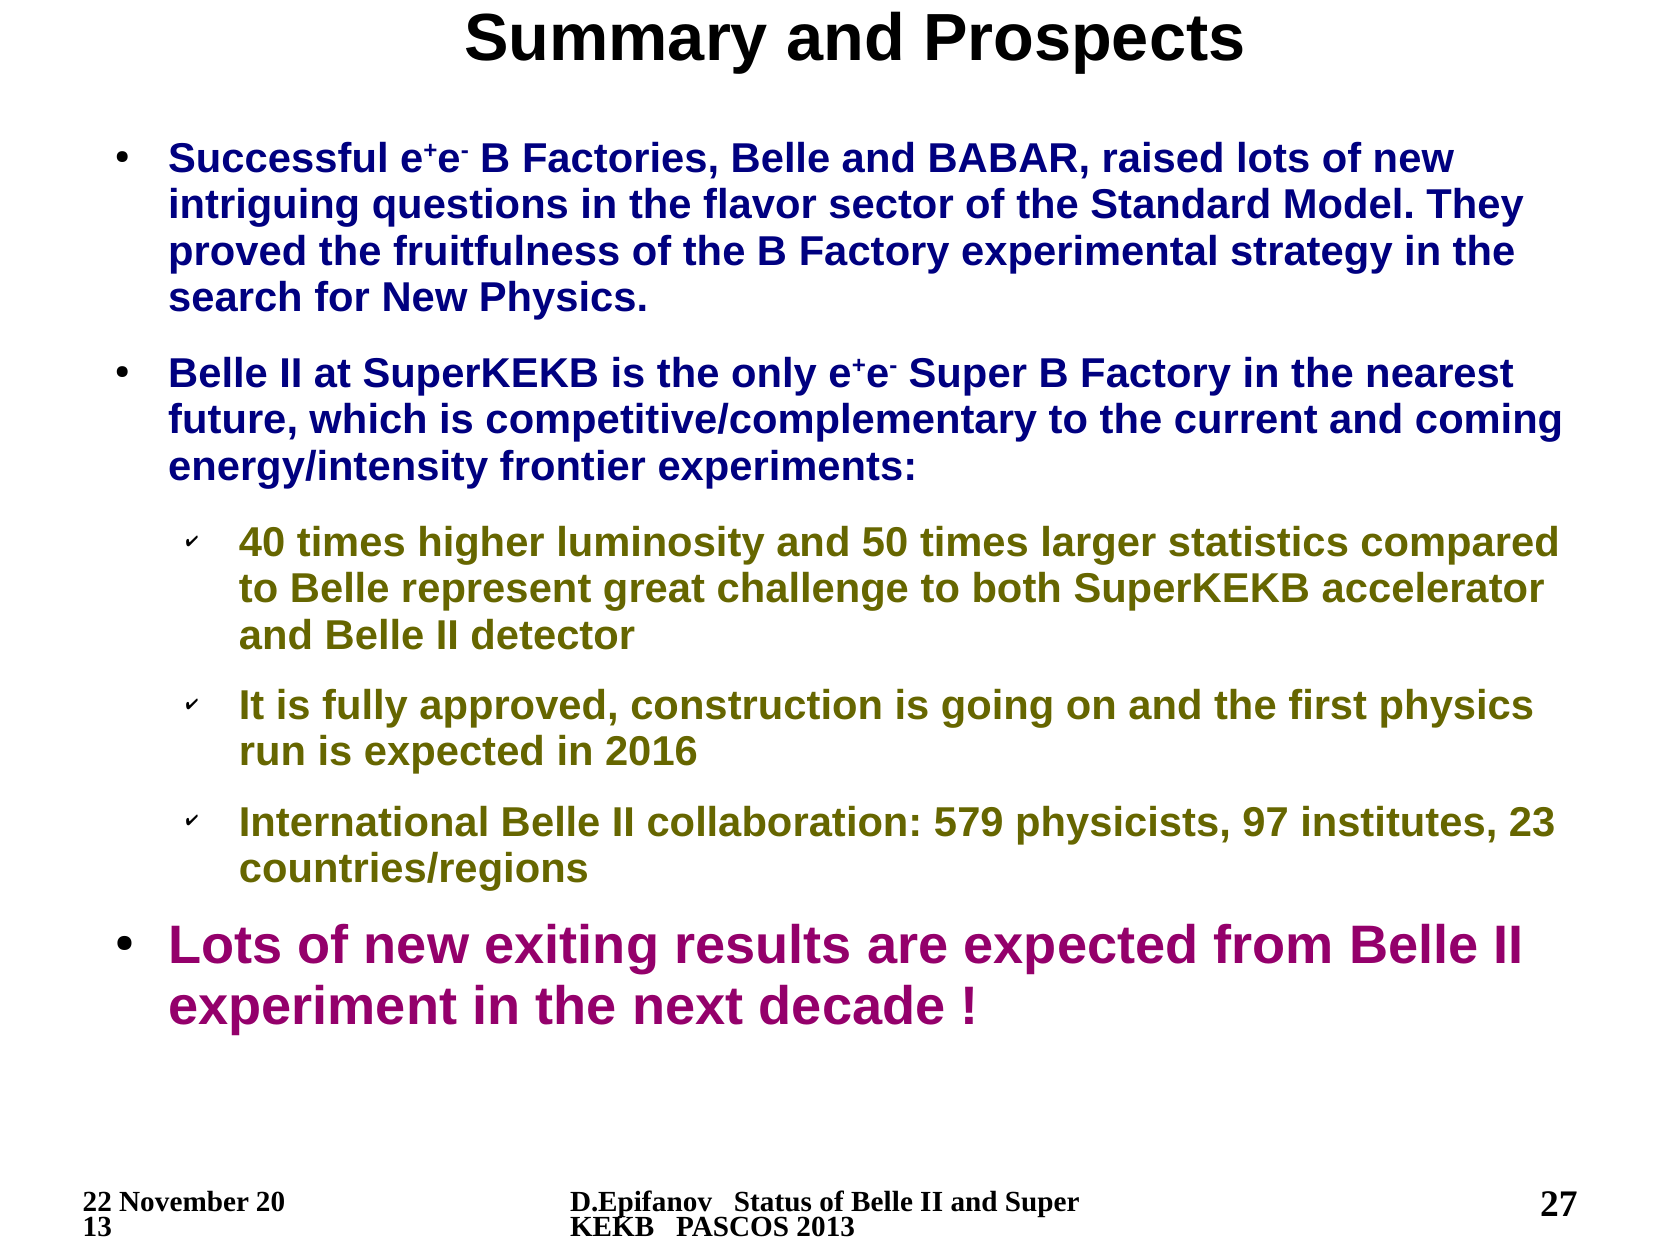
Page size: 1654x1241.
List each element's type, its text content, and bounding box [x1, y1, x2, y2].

title Summary and Prospects [435, 0, 1276, 76]
list Successful e+e- B Factories, Belle and BABAR, raised lots of new intriguing questions in the flavor sector of the Standard Model. They proved the fruitfulness of the B Factory experimental strategy in the search for New Physics. Belle II at SuperKEKB is the only e+e- Super B Factory in the nearest future, which is competitive/complementary to the current and coming energy/intensity frontier experiments: 40 times higher luminosity and 50 times larger statistics compared to Belle represent great challenge to both SuperKEKB accelerator and Belle II detector It is fully approved, construction is going on and the first physics run is expected in 2016 International Belle II collaboration: 579 physicists, 97 institutes, 23 countries/regions Lots of new exiting results are expected from Belle II experiment in the next decade ! [97, 134, 1585, 1066]
